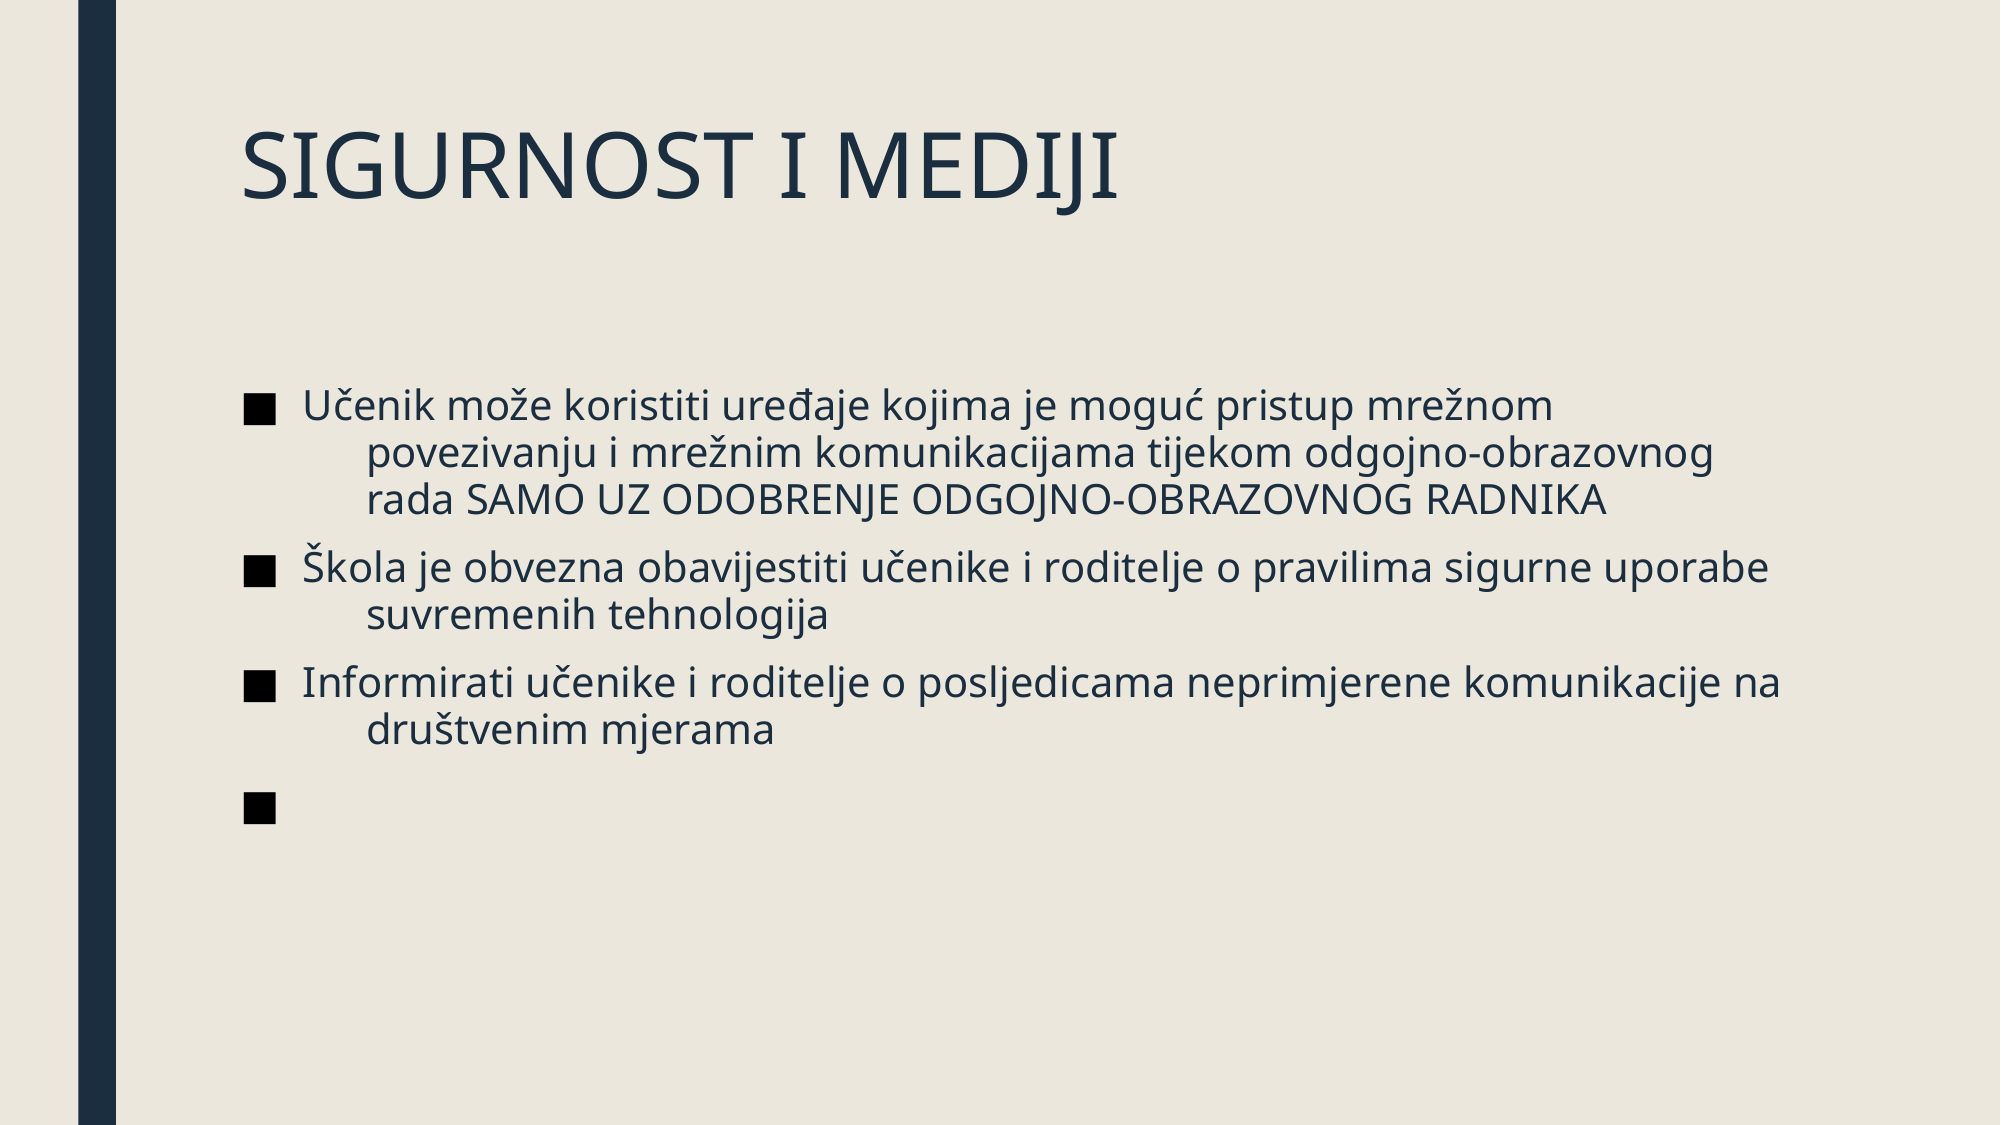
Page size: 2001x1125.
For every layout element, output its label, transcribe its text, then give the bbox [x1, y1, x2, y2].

title SIGURNOST I MEDIJI [225, 112, 1801, 357]
list Učenik može koristiti uređaje kojima je moguć pristup mrežnom povezivanju i mrežnim komunikacijama tijekom odgojno-obrazovnog rada SAMO UZ ODOBRENJE ODGOJNO-OBRAZOVNOG RADNIKA Škola je obvezna obavijestiti učenike i roditelje o pravilima sigurne uporabe suvremenih tehnologija Informirati učenike i roditelje o posljedicama neprimjerene komunikacije na društvenim mjerama [225, 375, 1801, 963]
